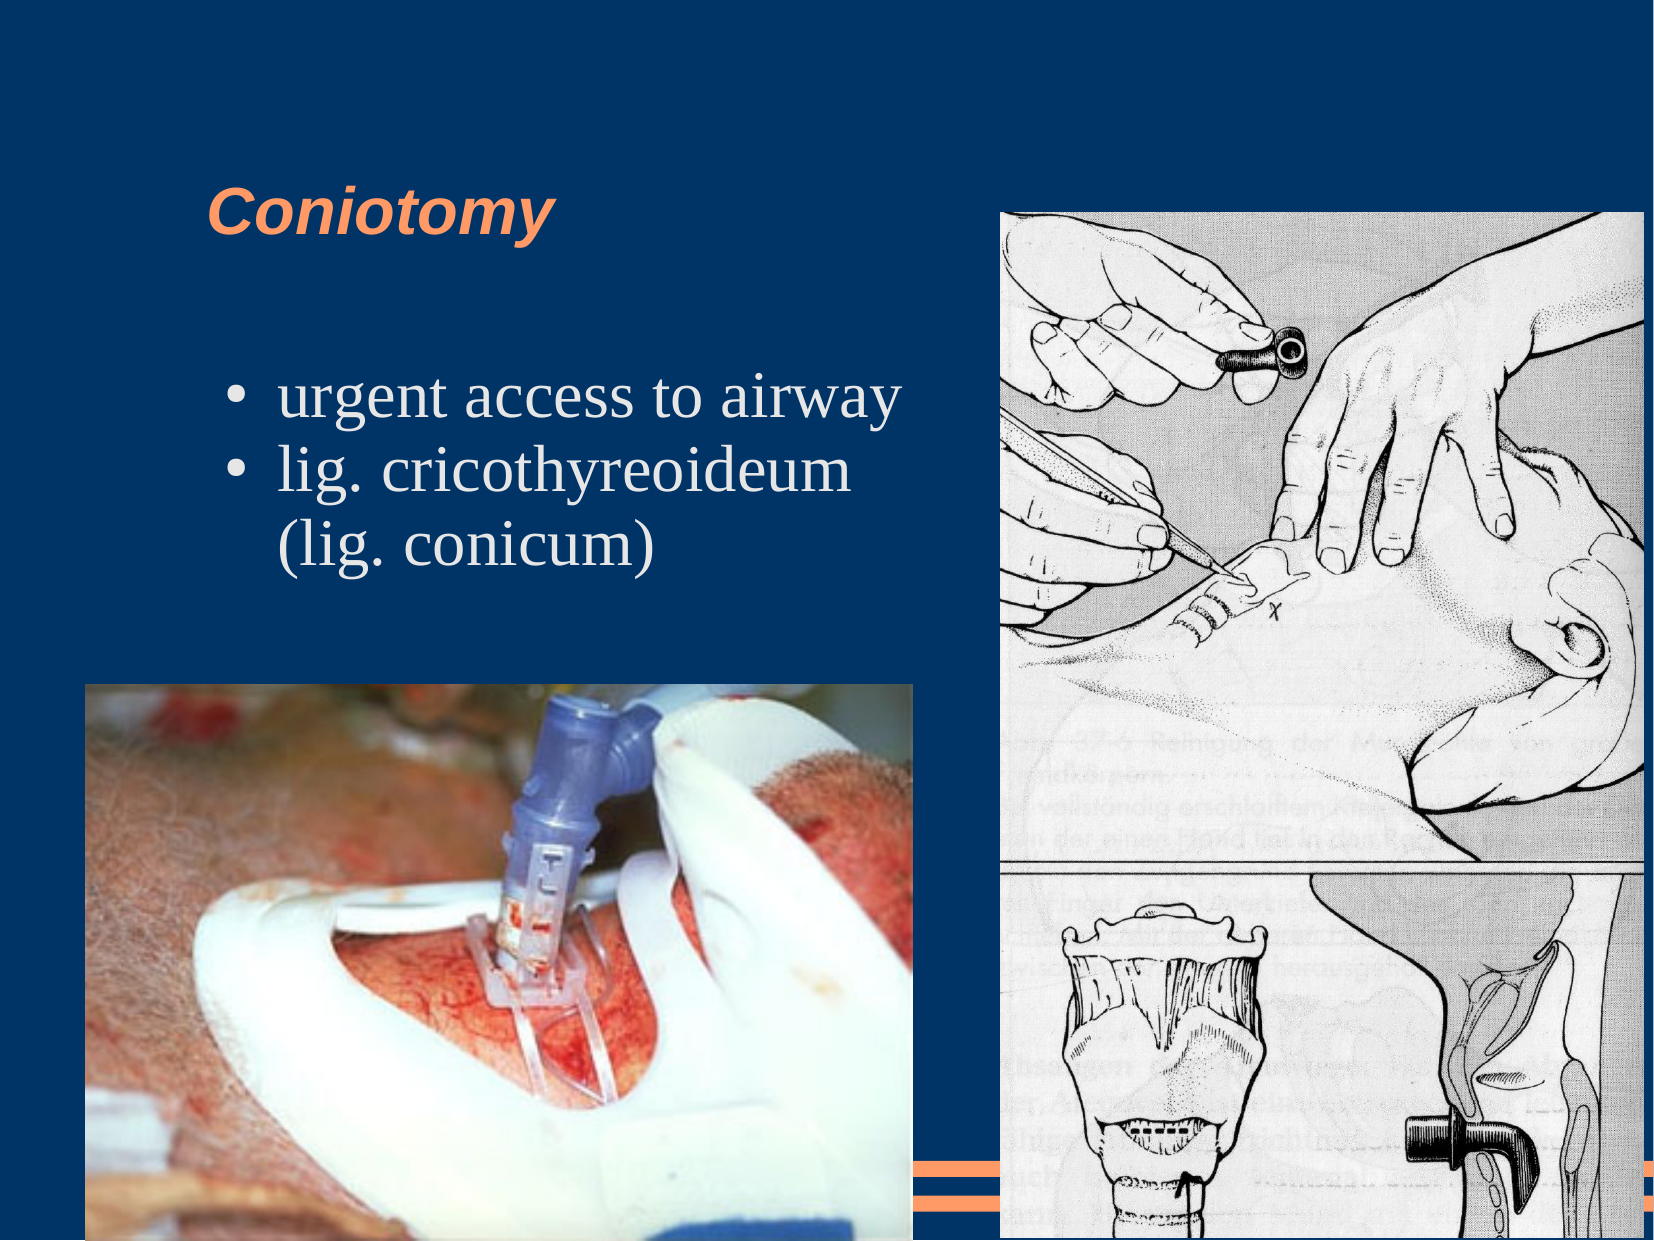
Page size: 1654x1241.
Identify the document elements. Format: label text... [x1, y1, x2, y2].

title Coniotomy [206, 110, 1613, 317]
picture [85, 684, 913, 1241]
picture [1000, 212, 1644, 1238]
list urgent access to airway lig. cricothyreoideum (lig. conicum) [206, 358, 1000, 1103]
